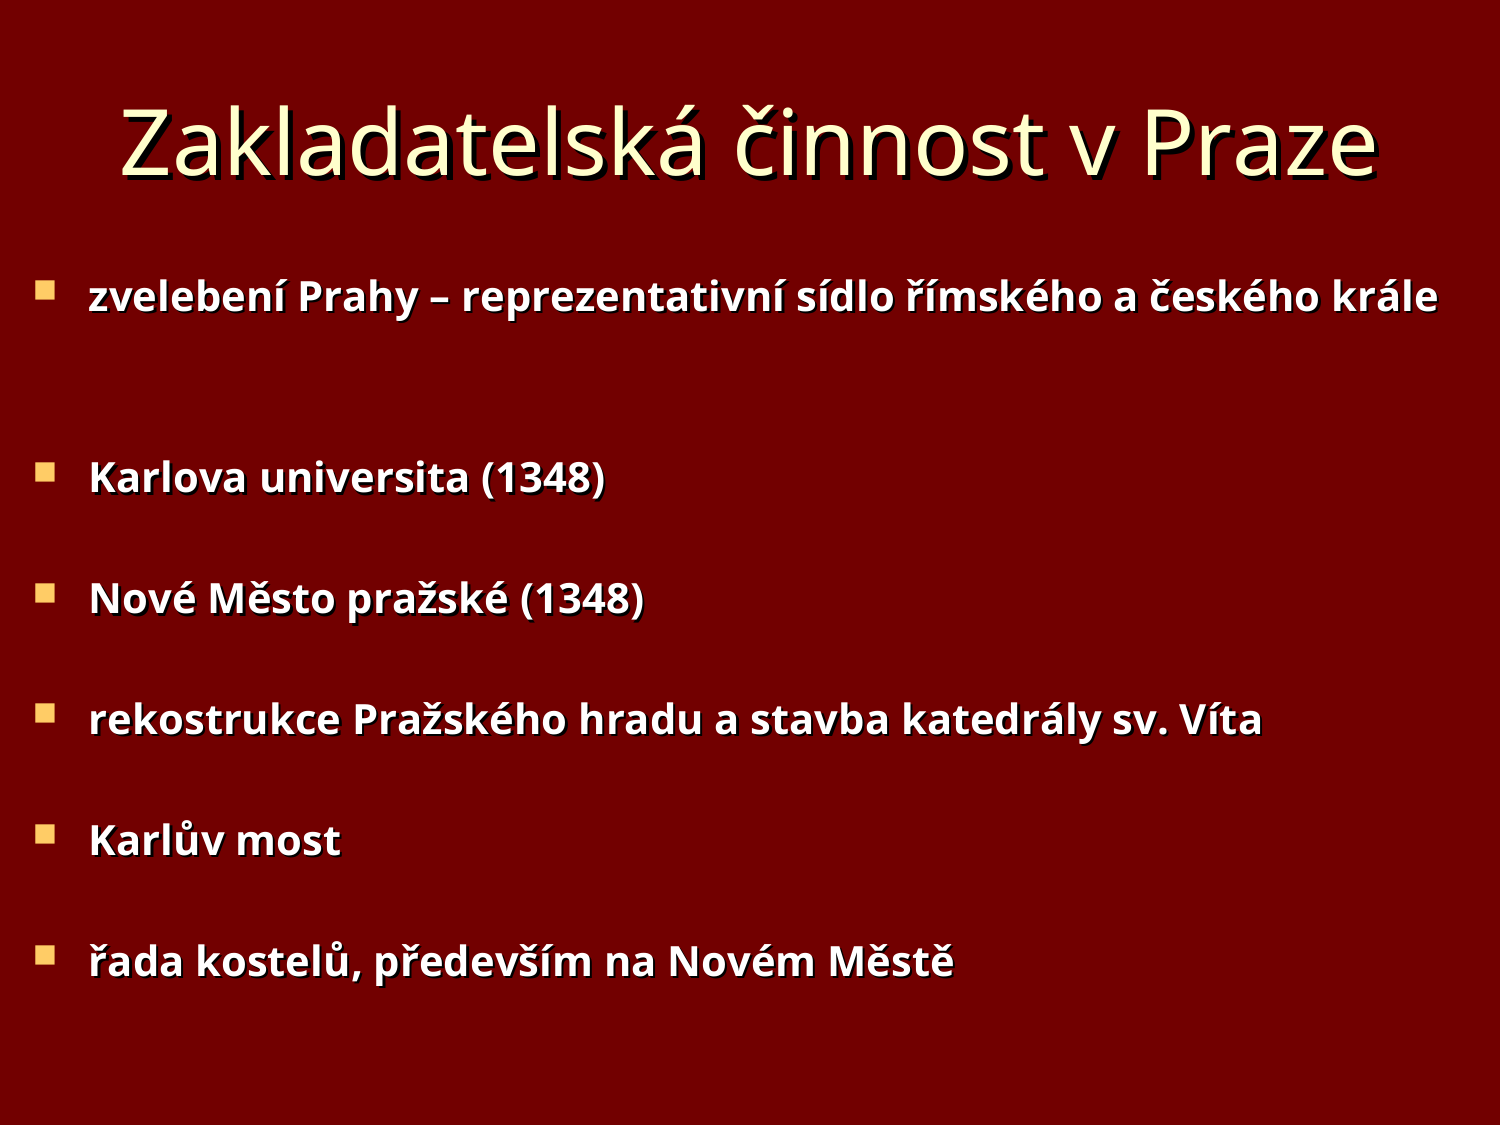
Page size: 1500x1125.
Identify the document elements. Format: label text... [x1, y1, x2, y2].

title Zakladatelská činnost v Praze [75, 45, 1426, 233]
list zvelebení Prahy – reprezentativní sídlo římského a českého krále Karlova universita (1348) Nové Město pražské (1348) rekostrukce Pražského hradu a stavba katedrály sv. Víta Karlův most řada kostelů, především na Novém Městě [17, 262, 1500, 1095]
